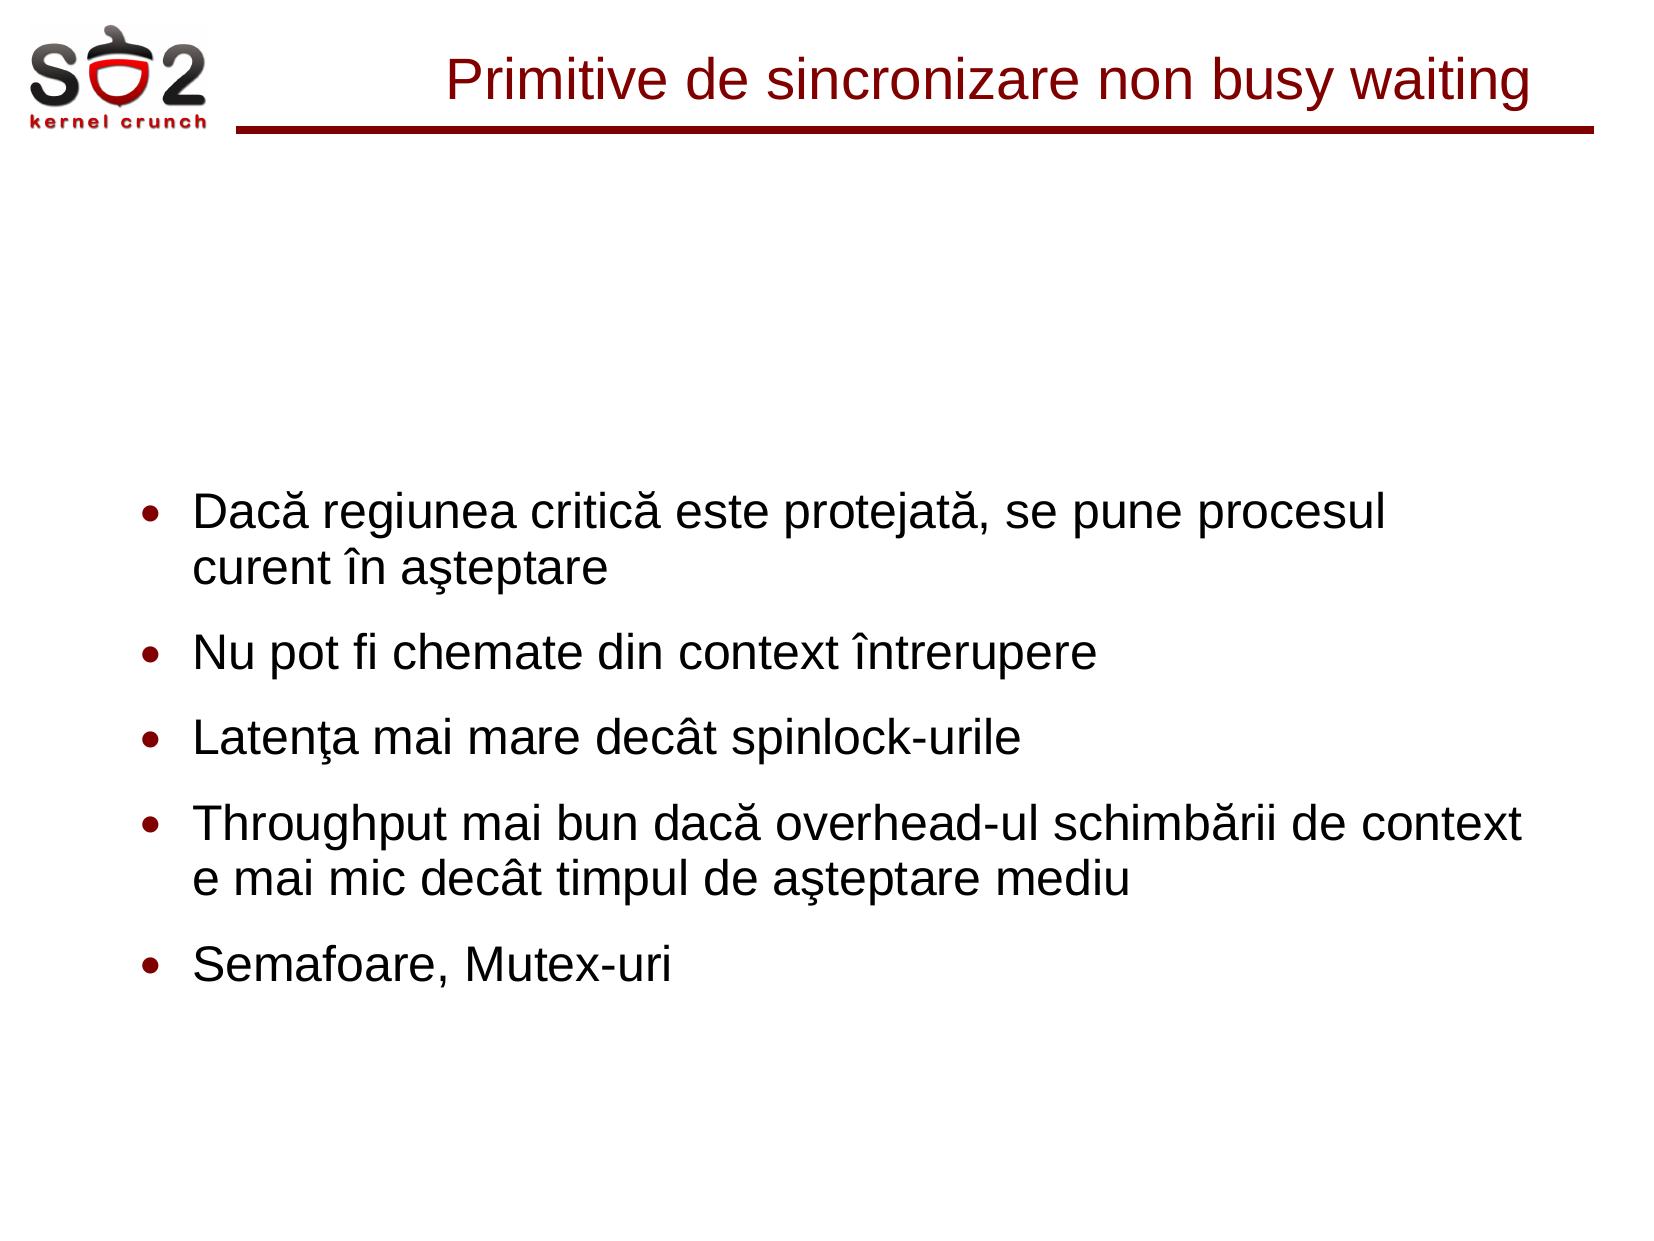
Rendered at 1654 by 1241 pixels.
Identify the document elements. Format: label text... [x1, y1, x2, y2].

title Primitive de sincronizare non busy waiting [121, 11, 1534, 148]
picture [29, 23, 121, 130]
list Dacă regiunea critică este protejată, se pune procesul curent în aşteptare Nu pot fi chemate din context întrerupere Latenţa mai mare decât spinlock-urile Throughput mai bun dacă overhead-ul schimbării de context e mai mic decât timpul de aşteptare mediu Semafoare, Mutex-uri [121, 346, 1534, 1129]
